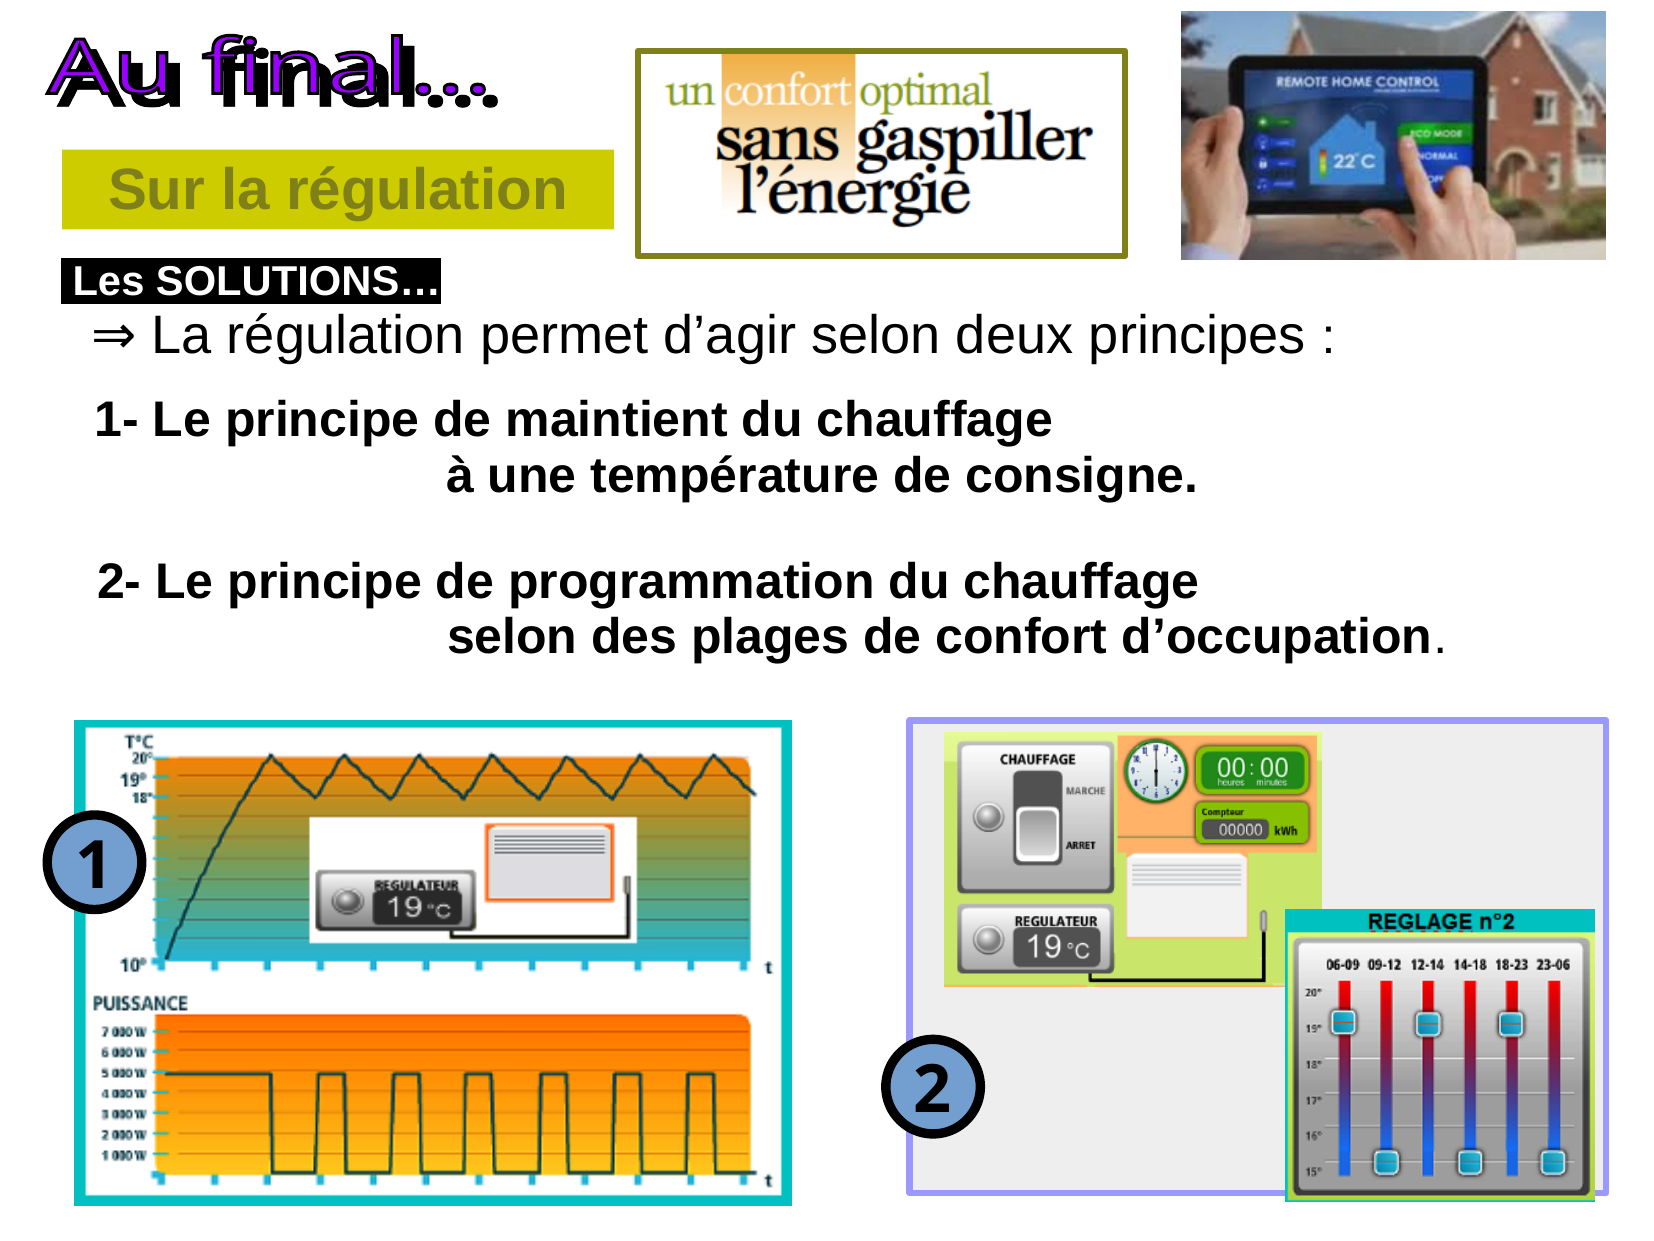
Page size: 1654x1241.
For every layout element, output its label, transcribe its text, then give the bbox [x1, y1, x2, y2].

text_box Sur la régulation [62, 149, 615, 230]
text_box Au final... [120, 52, 167, 95]
picture [640, 54, 1123, 248]
text_box 2- Le principe de programmation du chauffage selon des plages de confort d’occupation. [37, 543, 1613, 675]
text_box Au final... [203, 35, 242, 94]
text_box 2 [885, 1039, 981, 1134]
text_box Au final... [47, 39, 113, 94]
text_box Au final... [271, 52, 318, 94]
picture [944, 732, 1595, 1202]
text_box Au final... [245, 52, 255, 94]
text_box Au final... [330, 52, 376, 95]
text_box 1- Le principe de maintient du chauffage à une température de consigne. [35, 381, 1610, 513]
picture [1181, 11, 1606, 248]
picture [74, 720, 792, 1206]
text_box Les SOLUTIONS… ⇒ La régulation permet d’agir selon deux principes : [43, 248, 1619, 564]
text_box [909, 720, 1607, 1193]
text_box 1 [47, 814, 142, 910]
text_box Au final... [392, 35, 401, 94]
